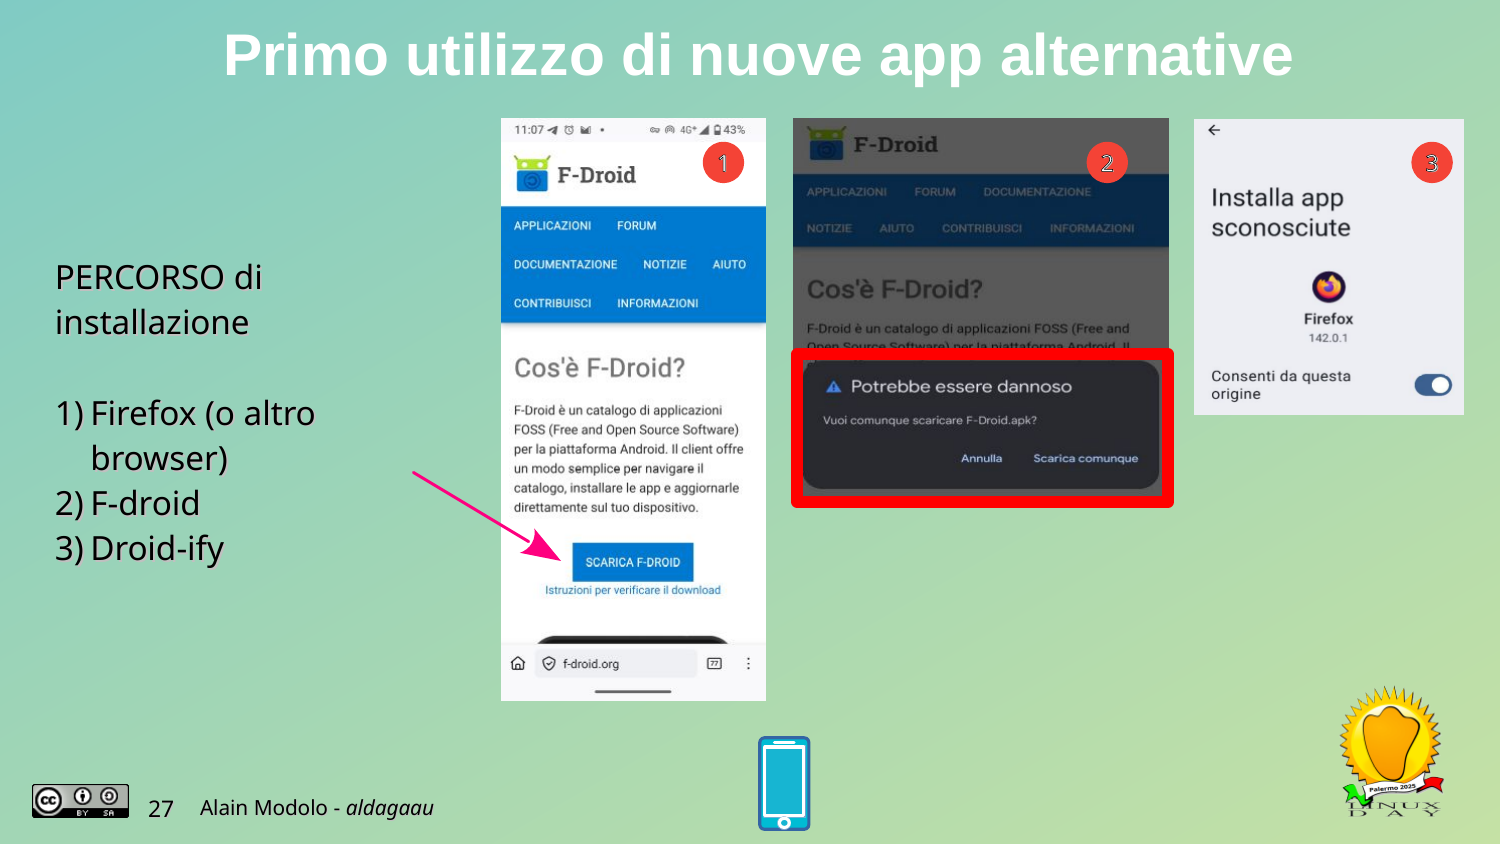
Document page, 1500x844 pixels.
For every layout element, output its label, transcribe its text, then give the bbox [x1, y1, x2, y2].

picture [1233, 670, 1500, 844]
title Primo utilizzo di nuove app alternative [114, 0, 1403, 112]
picture [501, 118, 766, 701]
text_box 1 [708, 147, 739, 178]
text_box [759, 737, 809, 830]
picture [32, 784, 129, 818]
picture [793, 118, 1169, 349]
picture [1194, 119, 1464, 415]
text_box 2 [1092, 147, 1123, 178]
text_box PERCORSO di installazione Firefox (o altro browser) F-droid Droid-ify [40, 246, 475, 448]
text_box 3 [1417, 147, 1447, 178]
picture [803, 360, 1162, 496]
